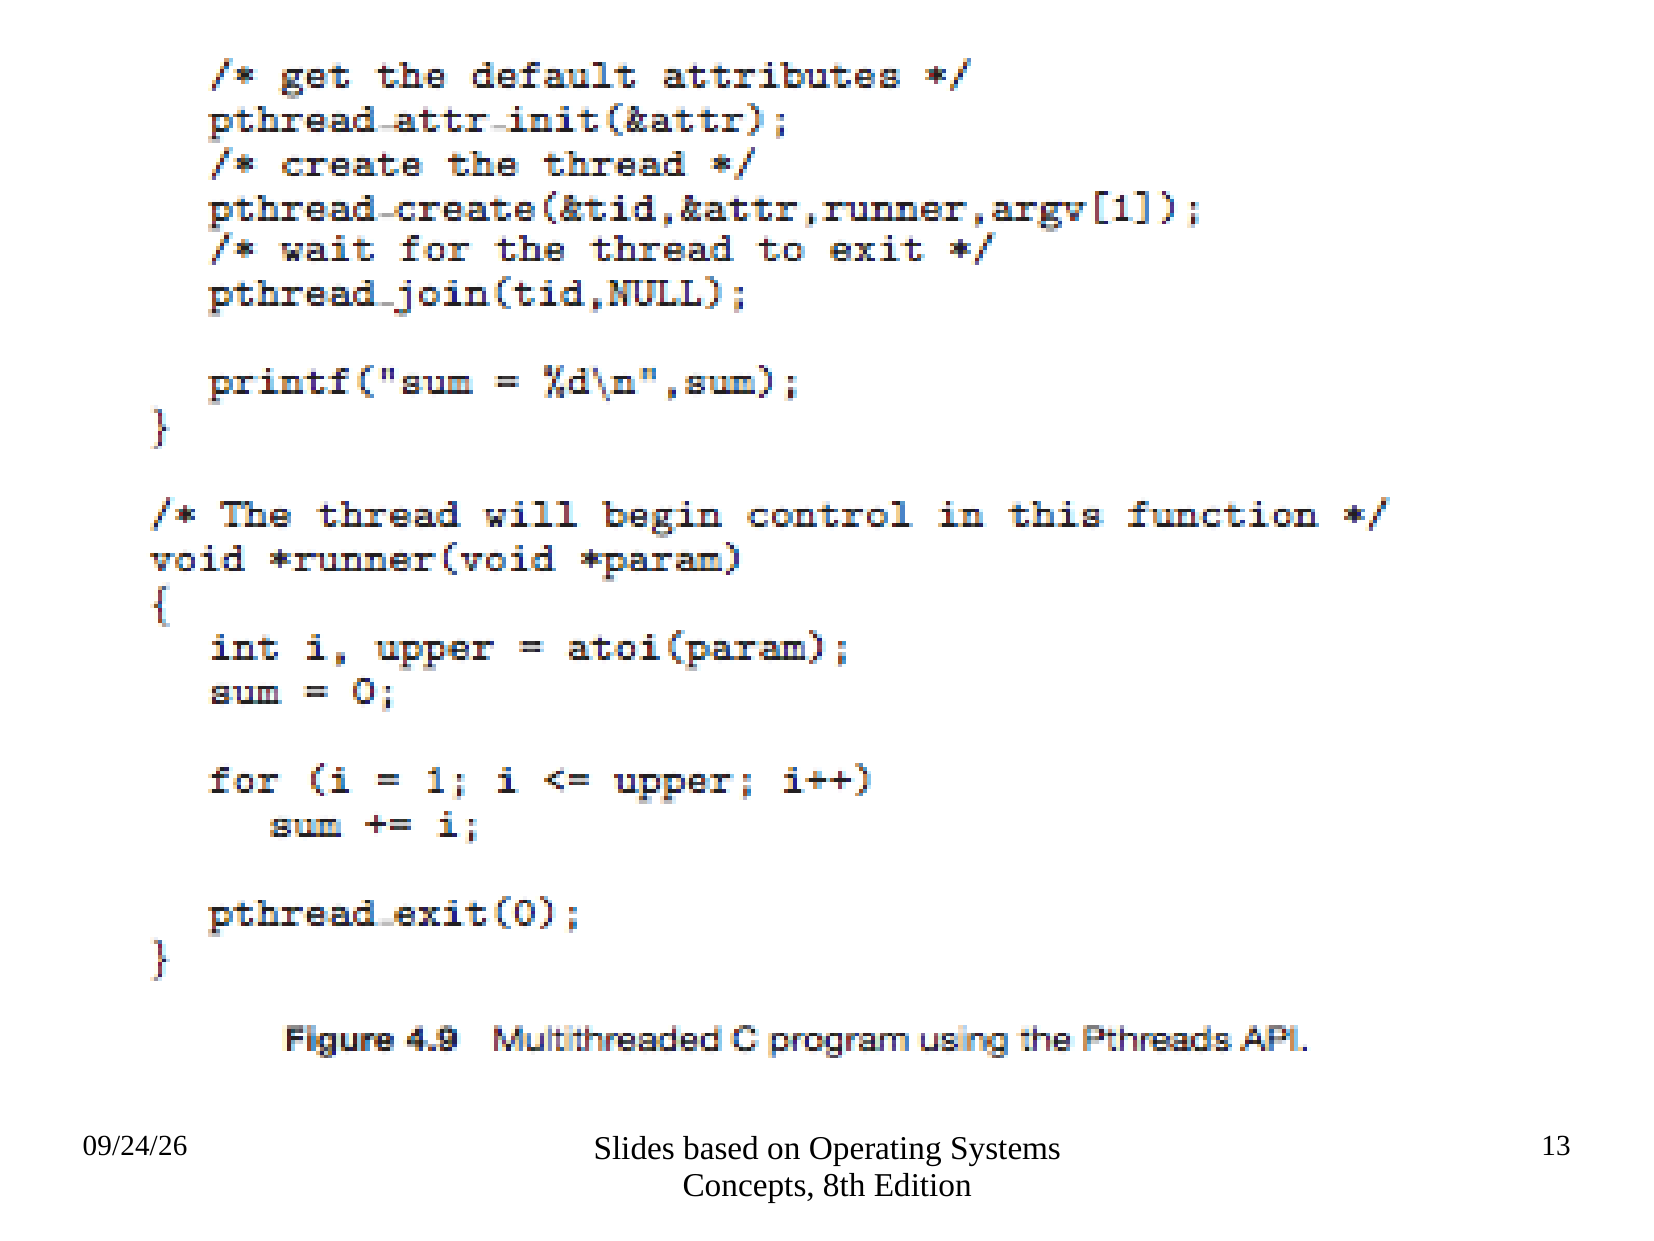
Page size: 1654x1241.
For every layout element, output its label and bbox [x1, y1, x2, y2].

picture [30, 44, 1610, 1070]
